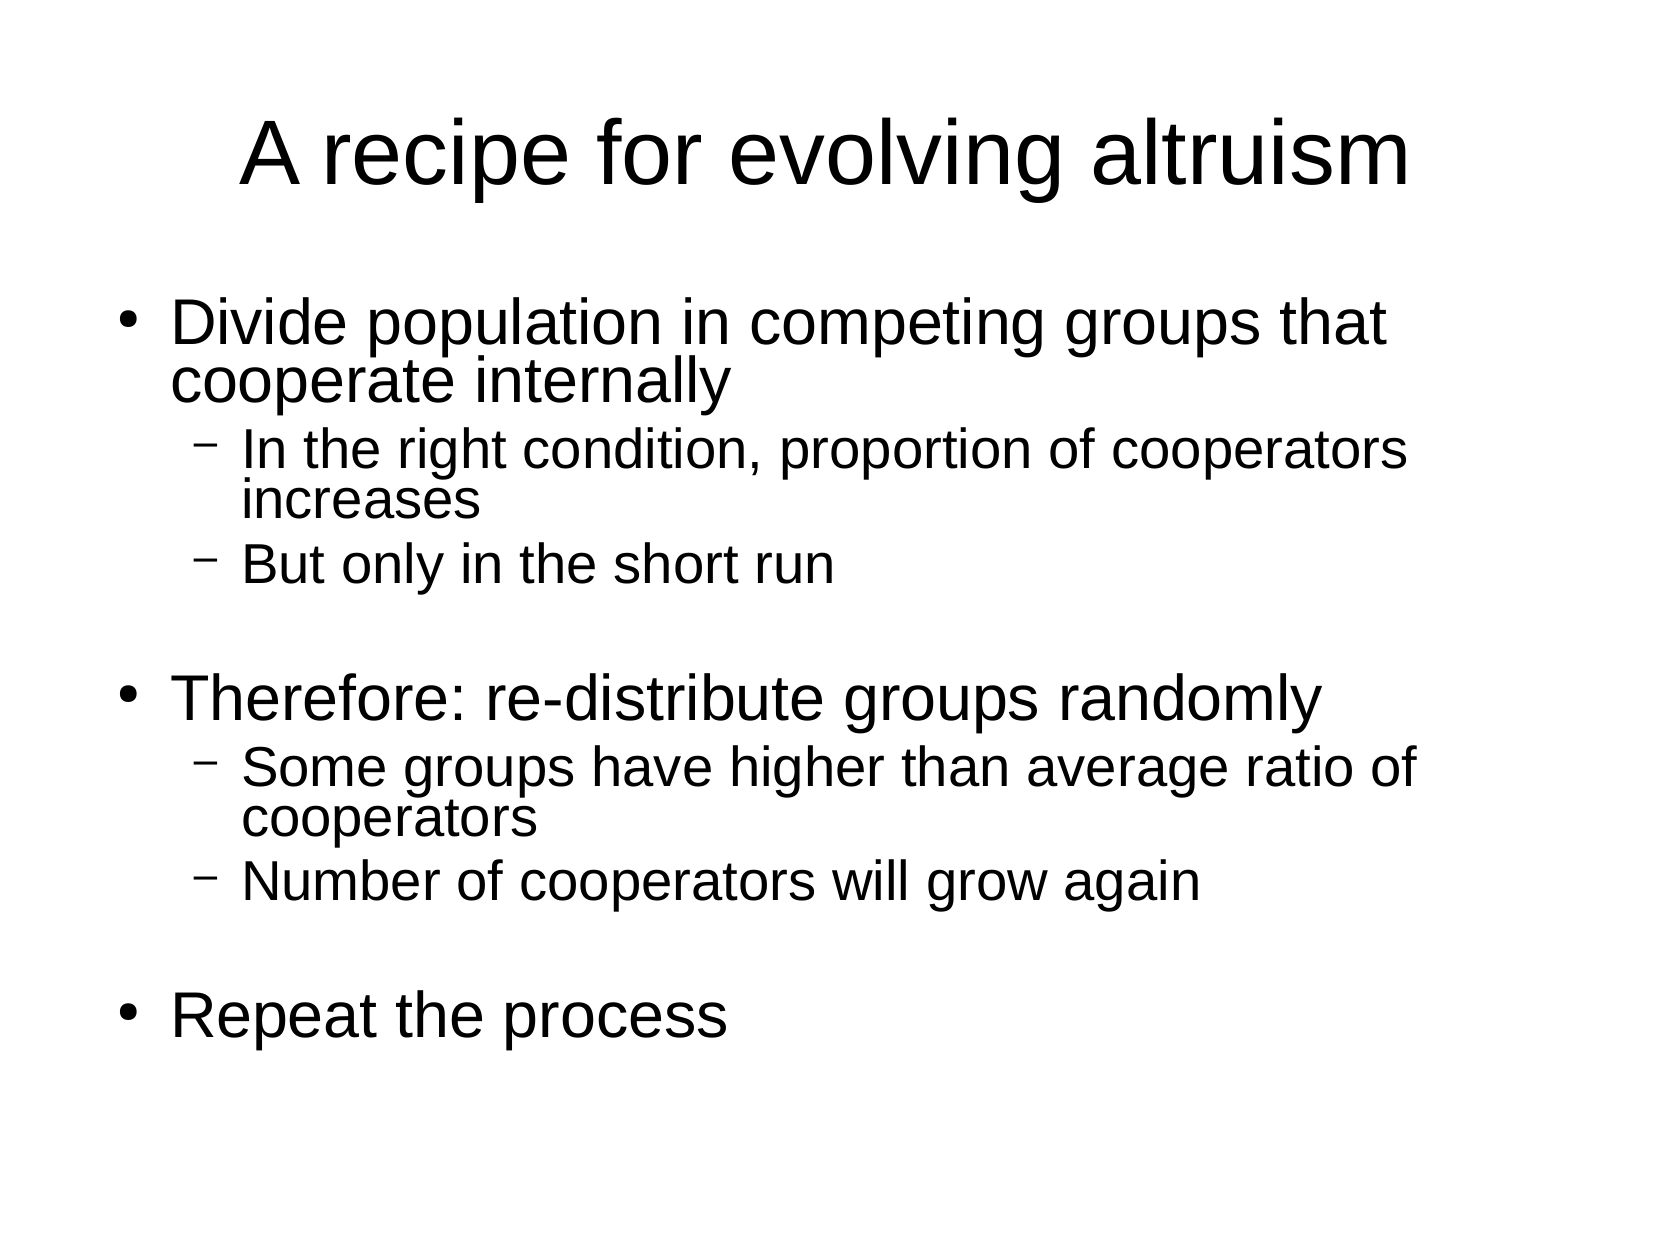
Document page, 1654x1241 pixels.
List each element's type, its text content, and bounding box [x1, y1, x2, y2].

title A recipe for evolving altruism [82, 41, 1571, 265]
list Divide population in competing groups that cooperate internally In the right condition, proportion of cooperators increases But only in the short run Therefore: re-distribute groups randomly Some groups have higher than average ratio of cooperators Number of cooperators will grow again Repeat the process [82, 290, 1571, 1126]
